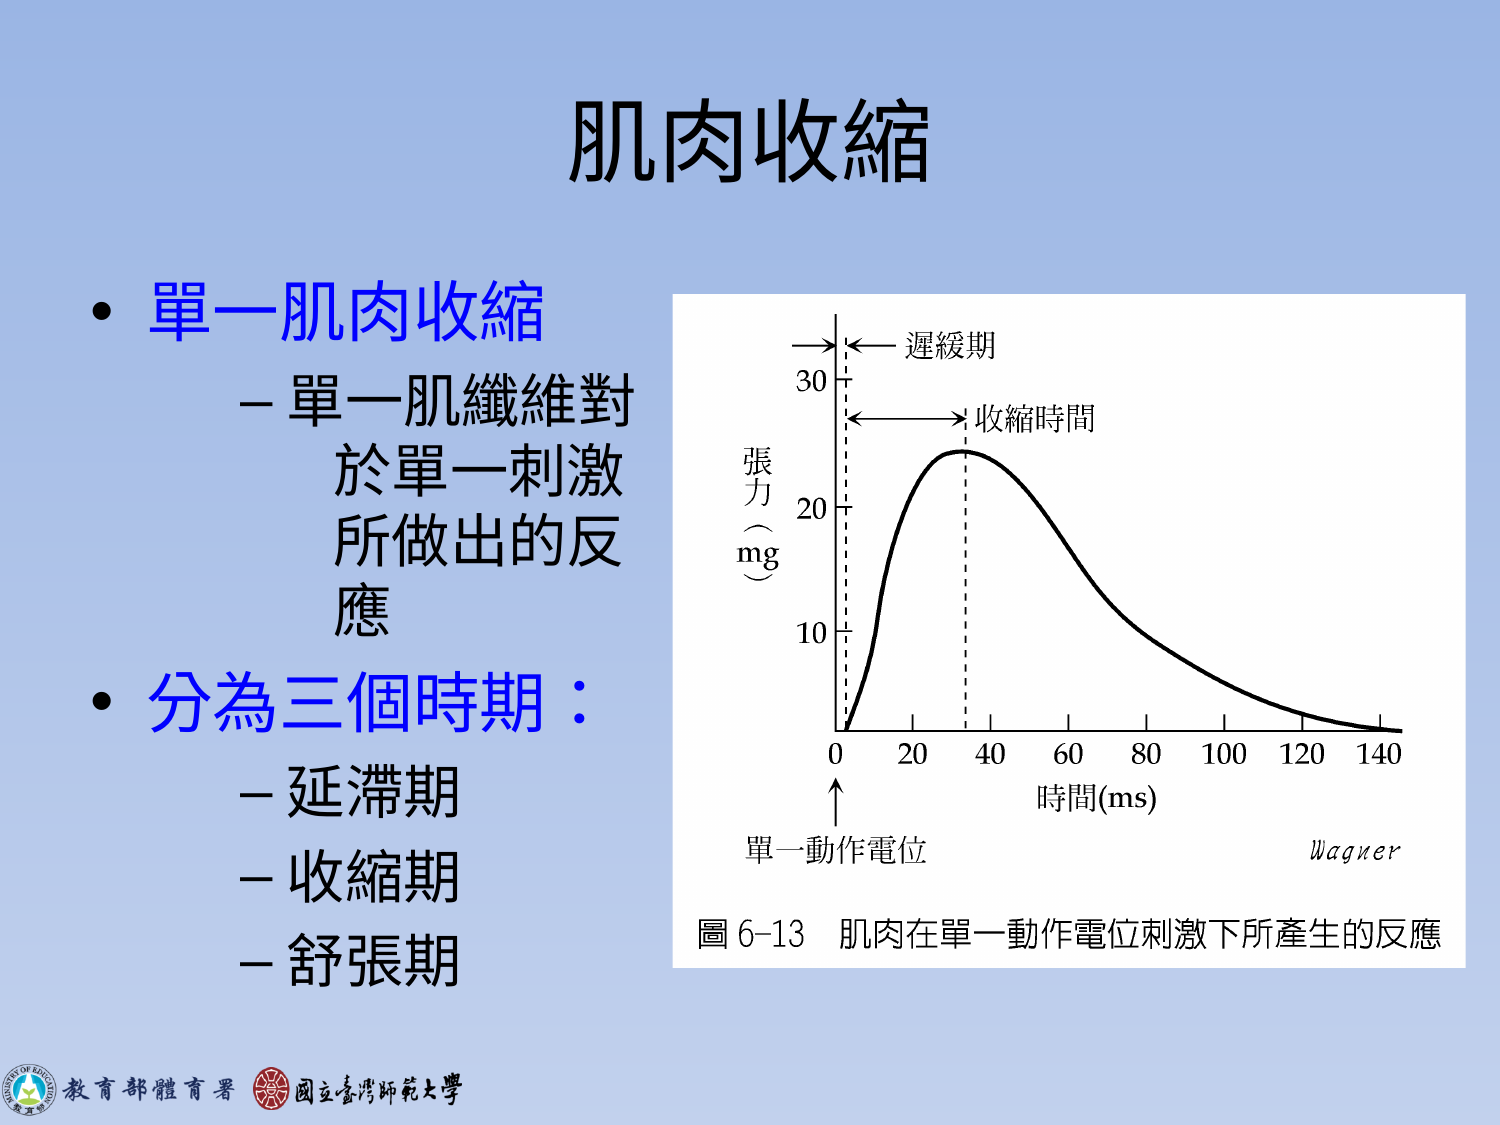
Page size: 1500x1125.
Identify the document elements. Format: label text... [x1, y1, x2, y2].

title 肌肉收縮 [75, 45, 1426, 233]
picture [672, 294, 1466, 968]
list 單一肌肉收縮 單一肌纖維對於單一刺激所做出的反應 分為三個時期： 延滯期 收縮期 舒張期 [75, 262, 657, 1005]
